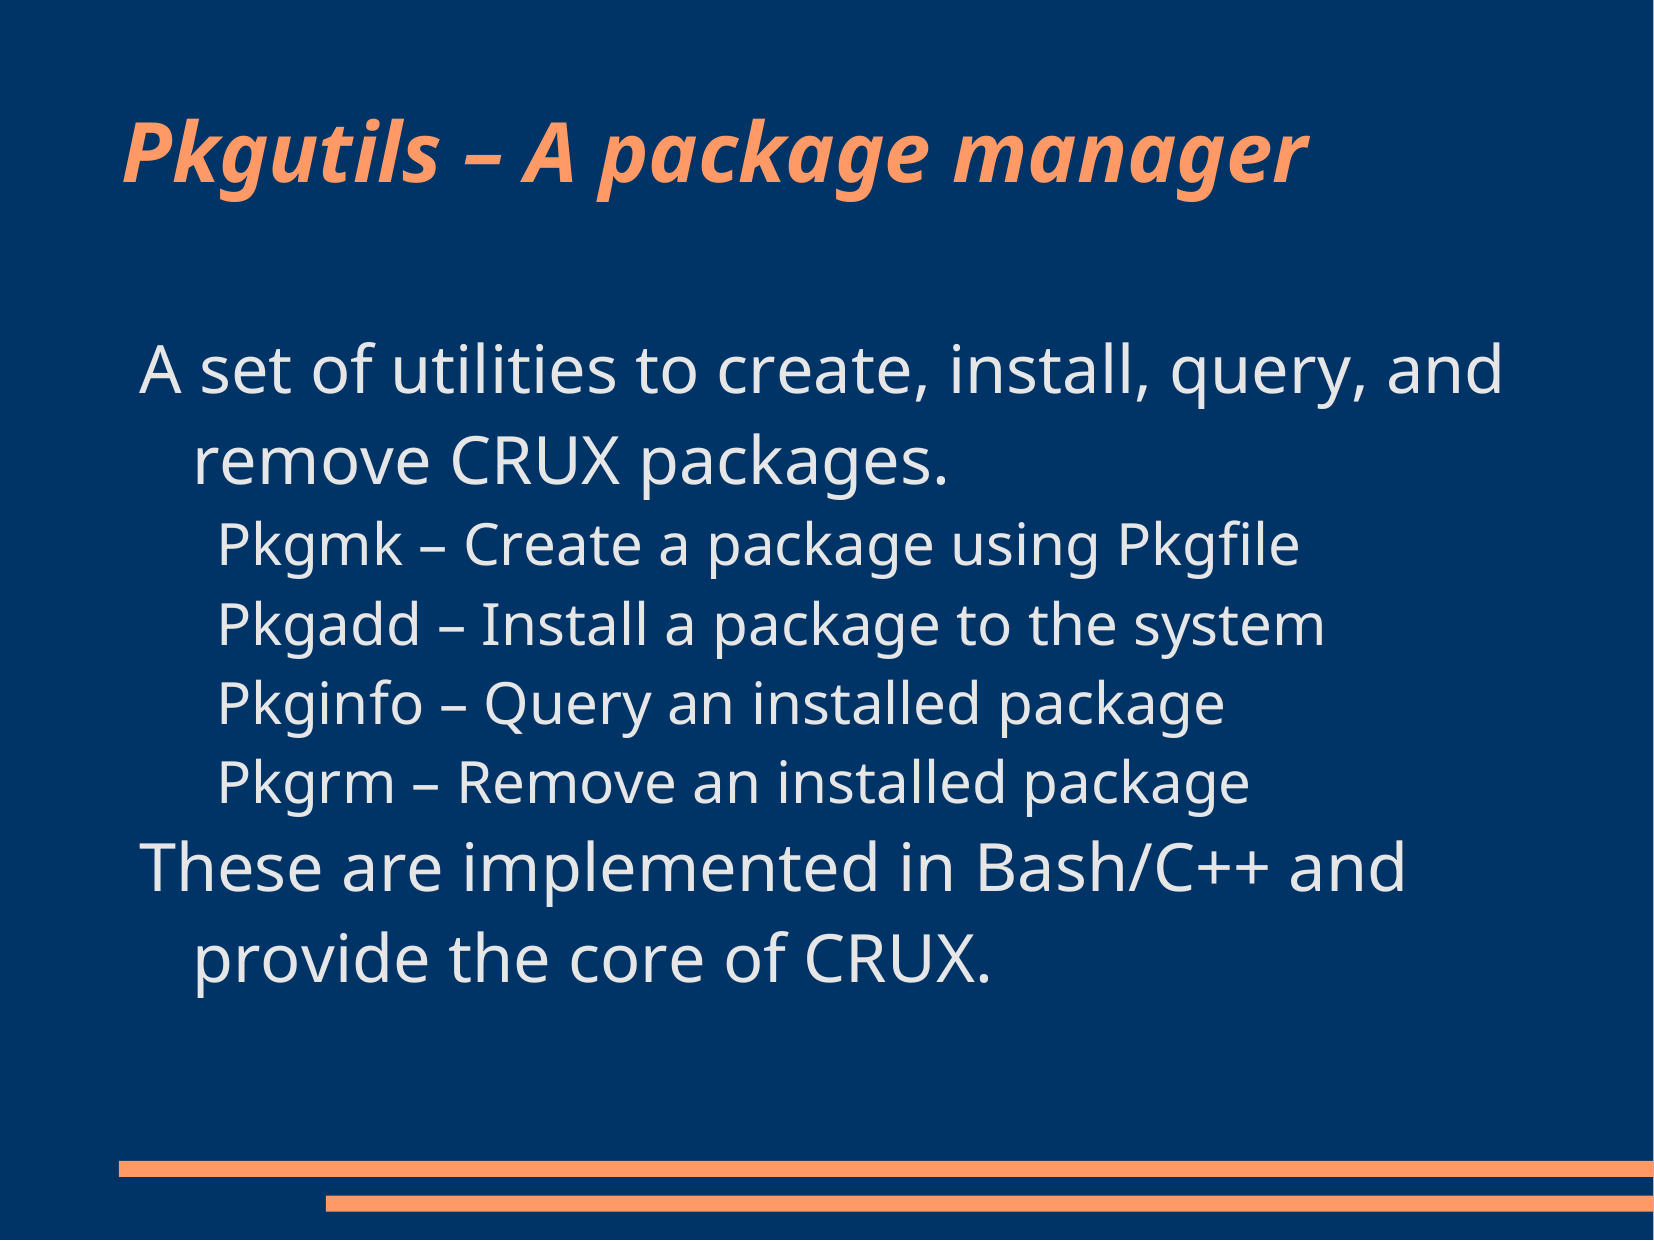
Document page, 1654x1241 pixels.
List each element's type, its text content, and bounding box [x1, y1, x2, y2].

list A set of utilities to create, install, query, and remove CRUX packages. Pkgmk – Create a package using Pkgfile Pkgadd – Install a package to the system Pkginfo – Query an installed package Pkgrm – Remove an installed package These are implemented in Bash/C++ and provide the core of CRUX. [121, 322, 1561, 1133]
title Pkgutils – A package manager [121, 46, 1534, 254]
